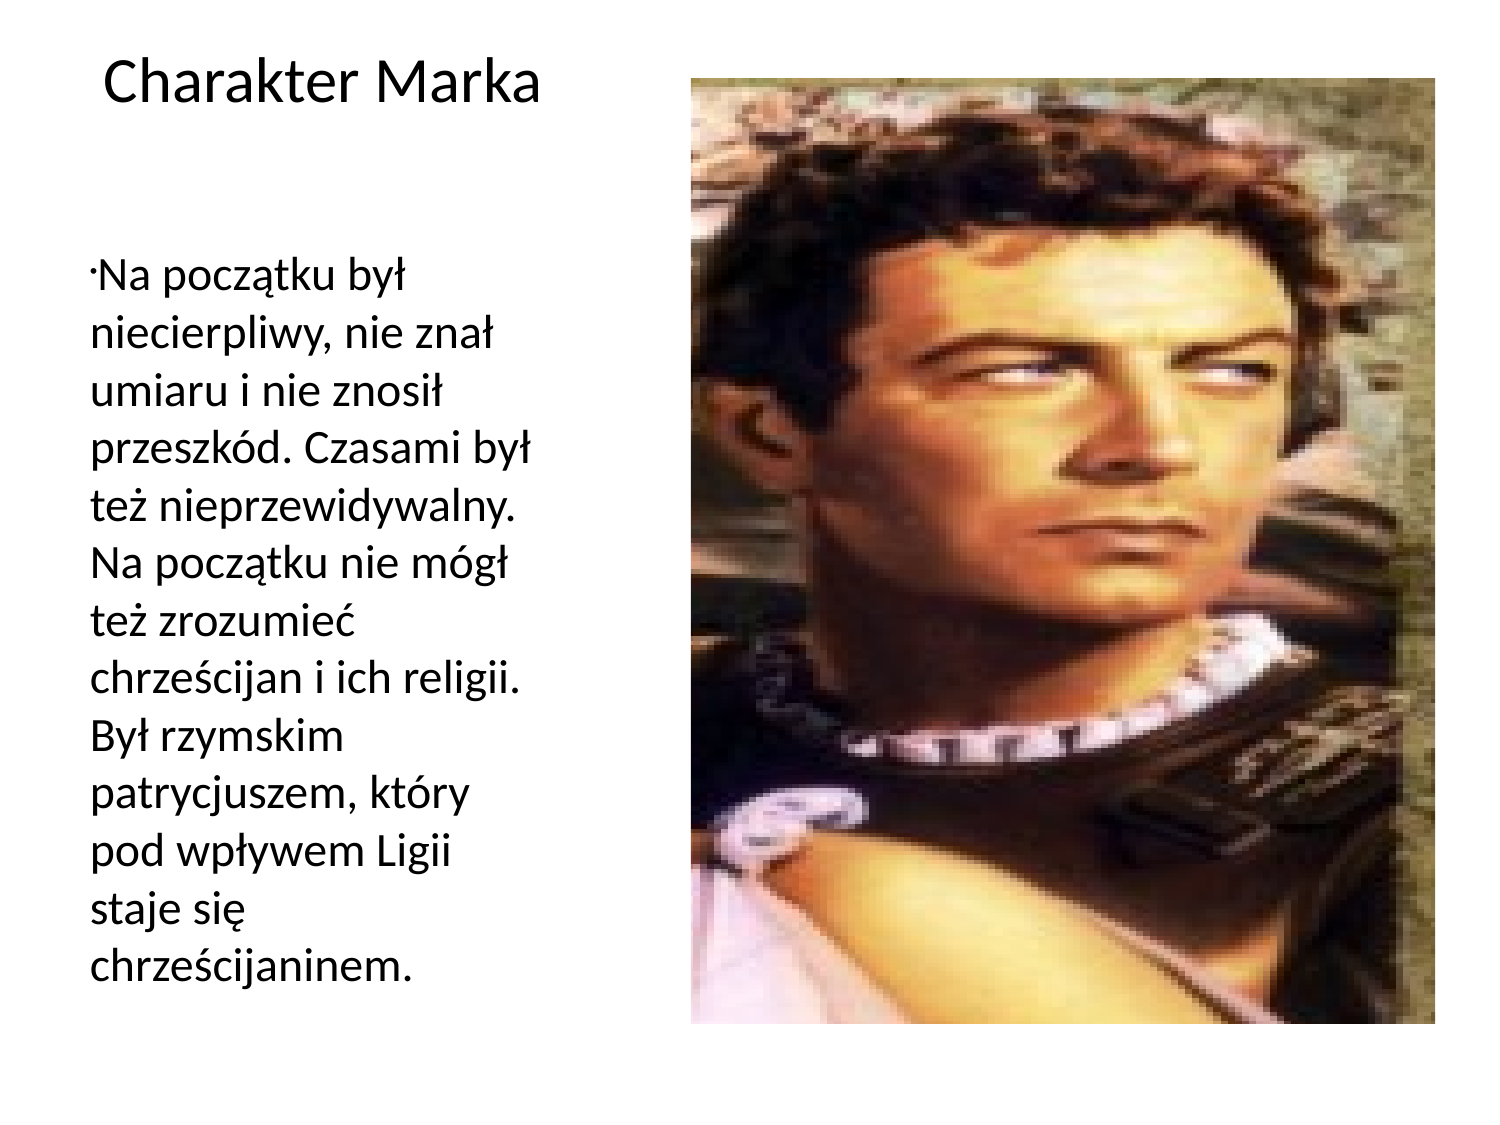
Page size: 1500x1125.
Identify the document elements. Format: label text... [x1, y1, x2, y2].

title Charakter Marka [76, 30, 571, 222]
picture [690, 78, 1436, 1024]
list Na początku był niecierpliwy, nie znał umiaru i nie znosił przeszkód. Czasami był też nieprzewidywalny. Na początku nie mógł też zrozumieć chrześcijan i ich religii. Był rzymskim patrycjuszem, który pod wpływem Ligii staje się chrześcijaninem. [75, 235, 569, 1005]
